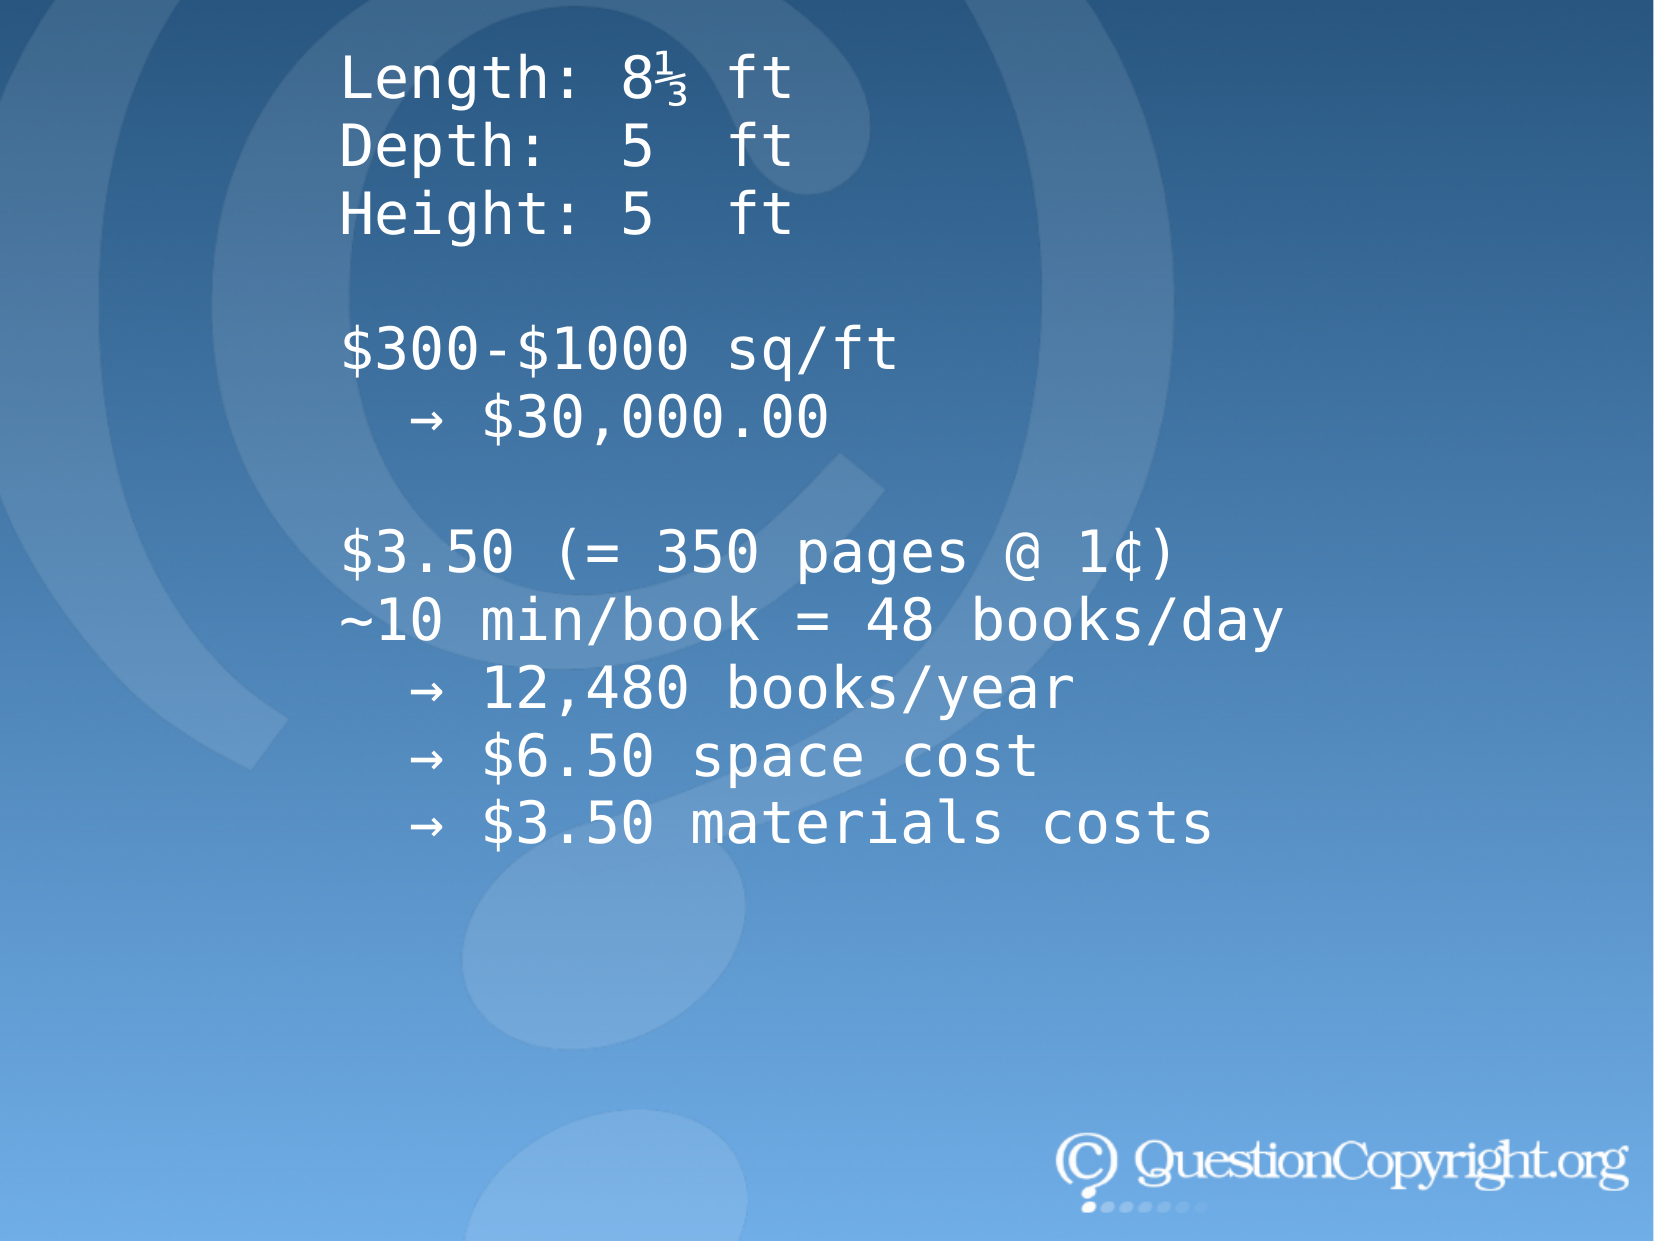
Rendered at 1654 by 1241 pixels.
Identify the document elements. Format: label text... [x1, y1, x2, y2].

picture [0, 0, 1654, 1241]
text_box Length: 8⅓ ft Depth: 5 ft Height: 5 ft $300-$1000 sq/ft → $30,000.00 $3.50 (= 350 pages @ 1¢) ~10 min/book = 48 books/day → 12,480 books/year → $6.50 space cost → $3.50 materials costs [325, 37, 1426, 1040]
